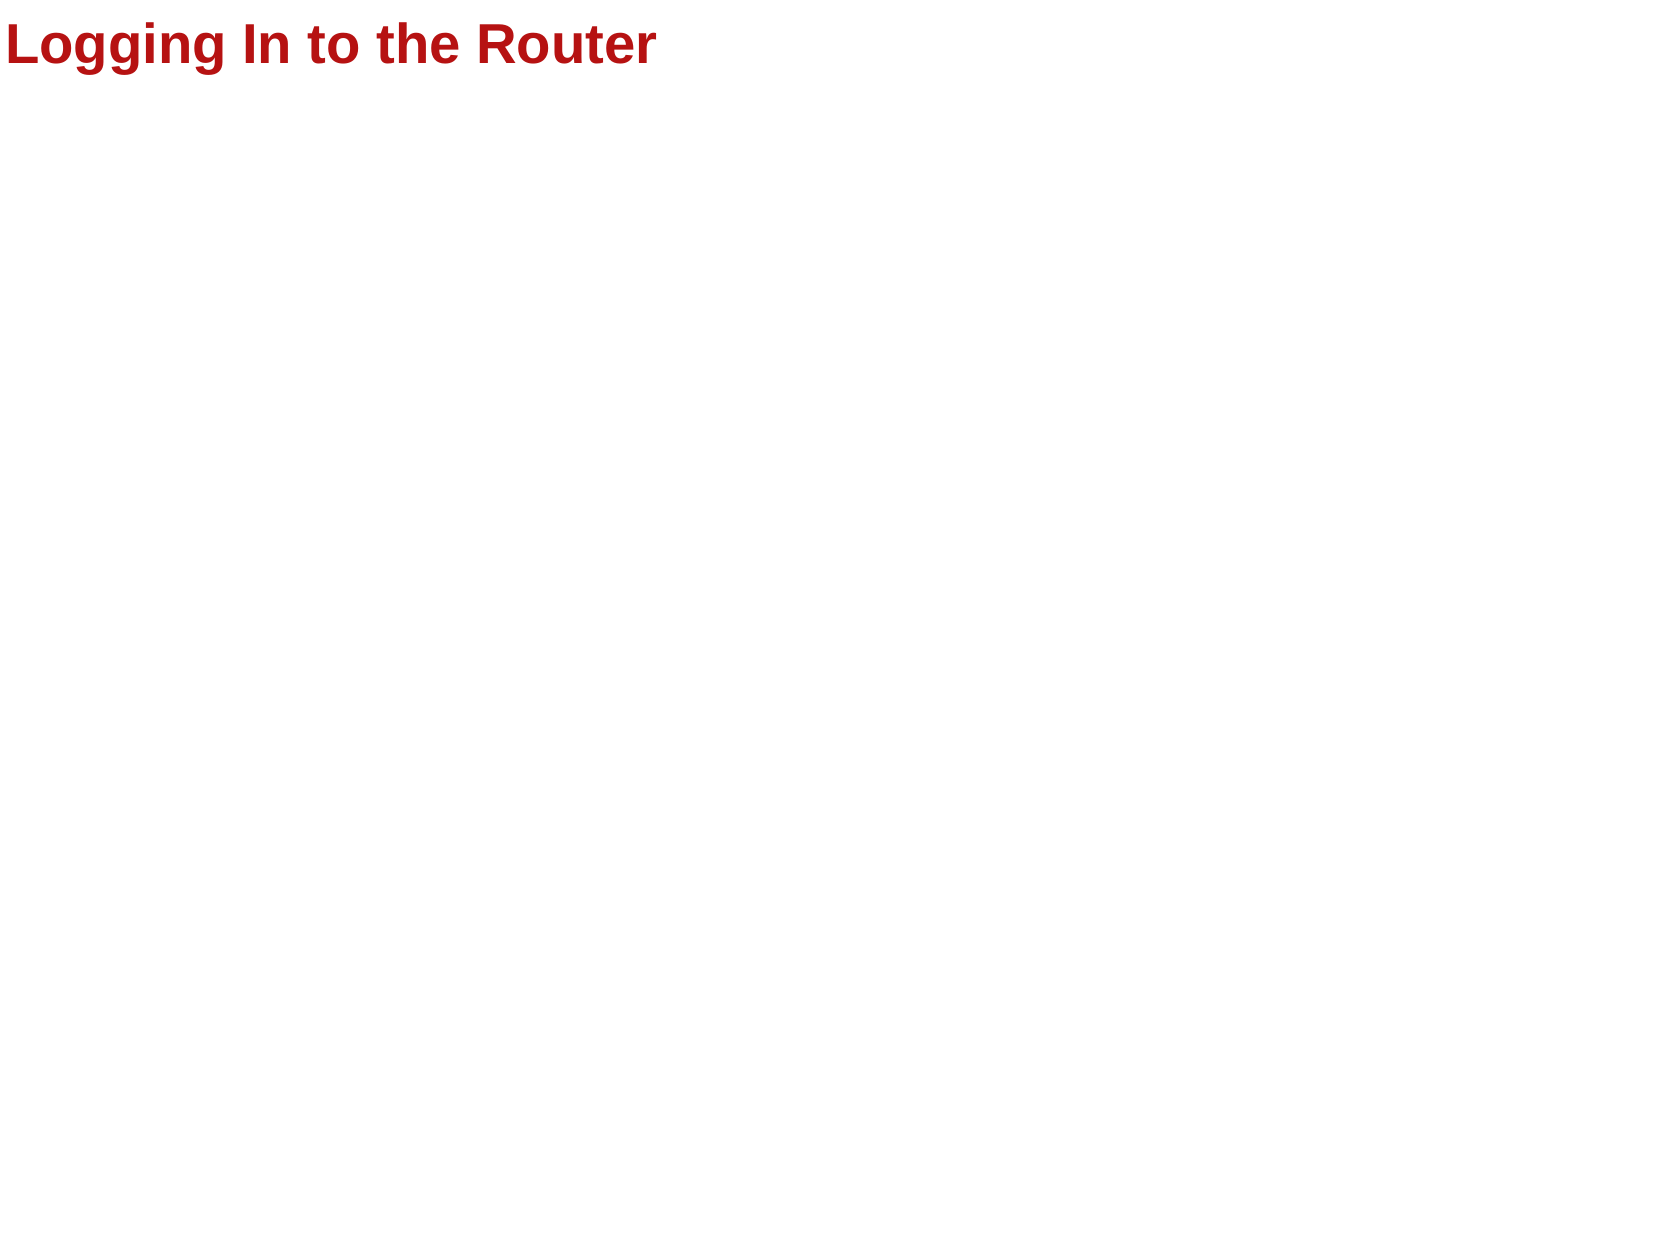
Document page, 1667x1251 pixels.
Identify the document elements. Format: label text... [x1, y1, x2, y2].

text_box Logging In to the Router [5, 11, 1037, 76]
